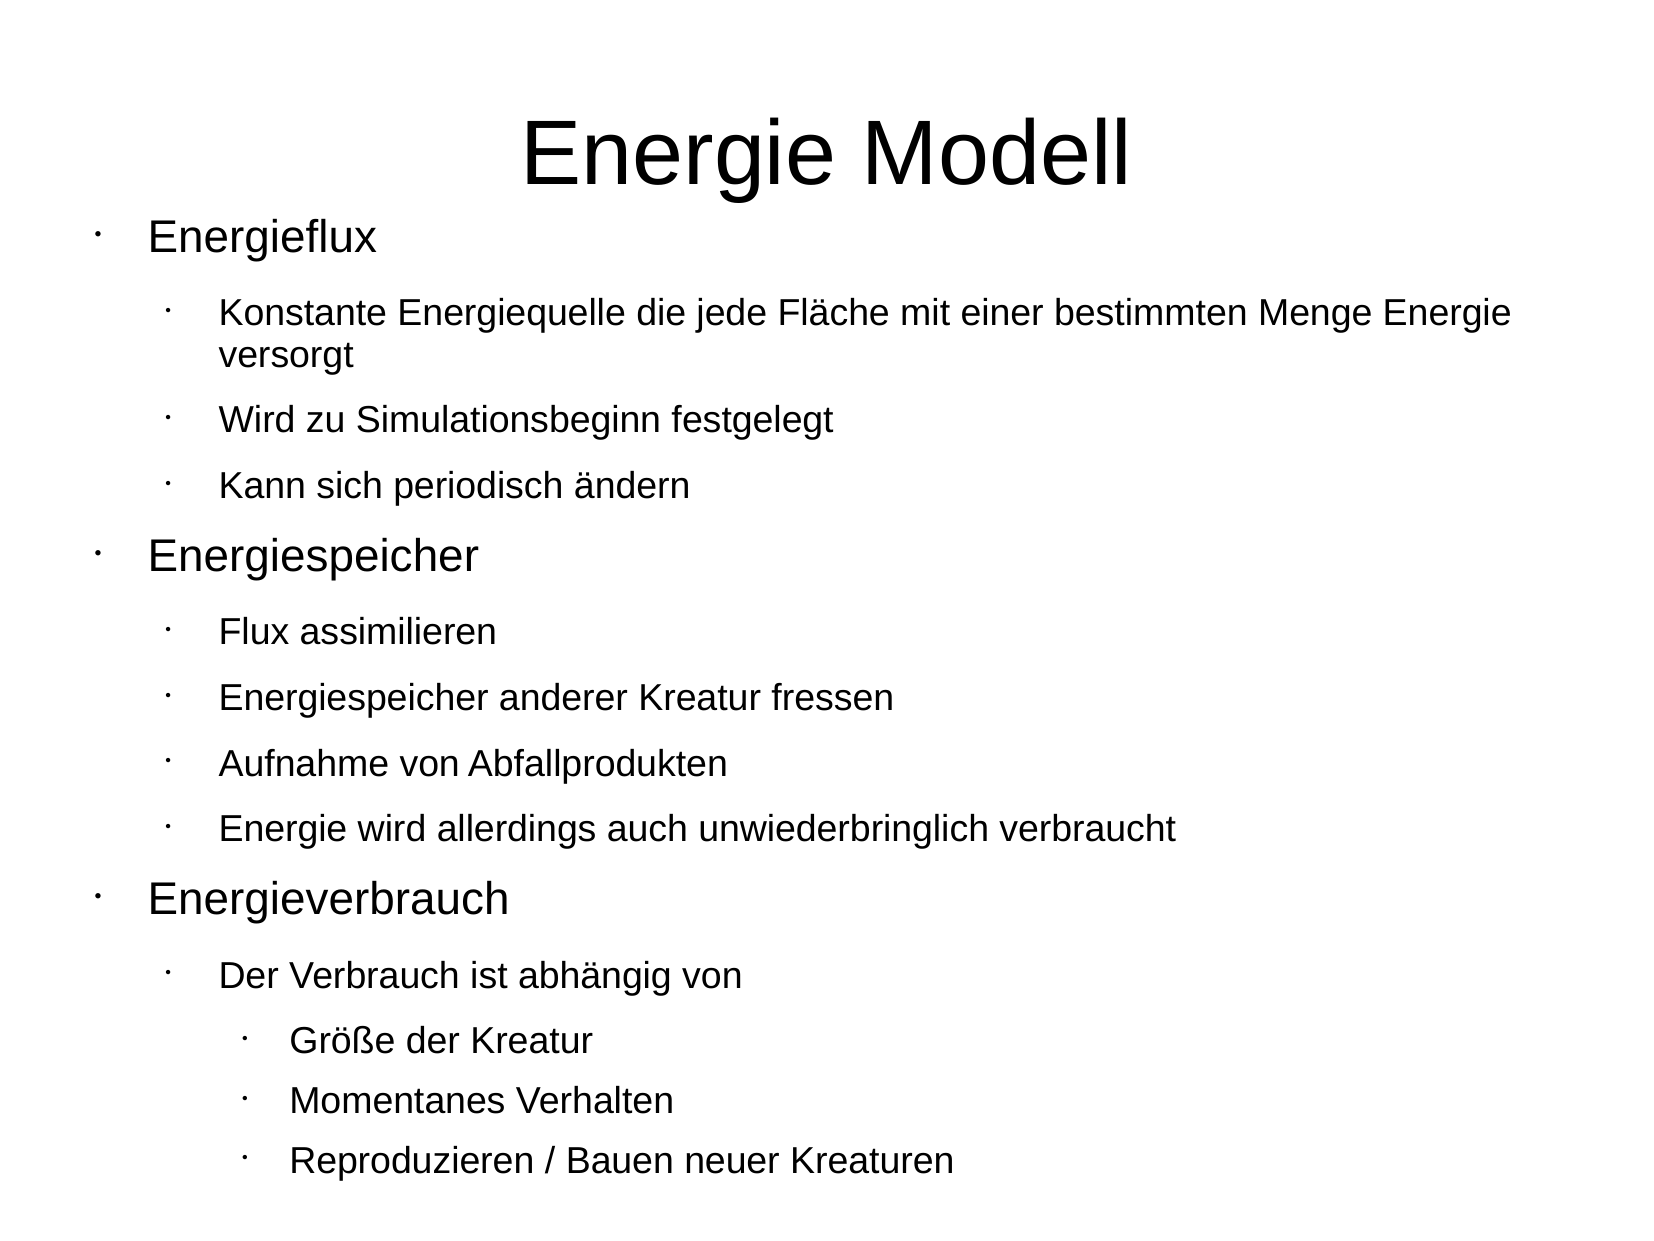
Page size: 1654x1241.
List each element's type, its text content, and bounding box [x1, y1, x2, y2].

list Energieflux Konstante Energiequelle die jede Fläche mit einer bestimmten Menge Energie versorgt Wird zu Simulationsbeginn festgelegt Kann sich periodisch ändern Energiespeicher Flux assimilieren Energiespeicher anderer Kreatur fressen Aufnahme von Abfallprodukten Energie wird allerdings auch unwiederbringlich verbraucht Energieverbrauch Der Verbrauch ist abhängig von Größe der Kreatur Momentanes Verhalten Reproduzieren / Bauen neuer Kreaturen [76, 210, 1565, 1182]
title Energie Modell [82, 49, 1571, 257]
